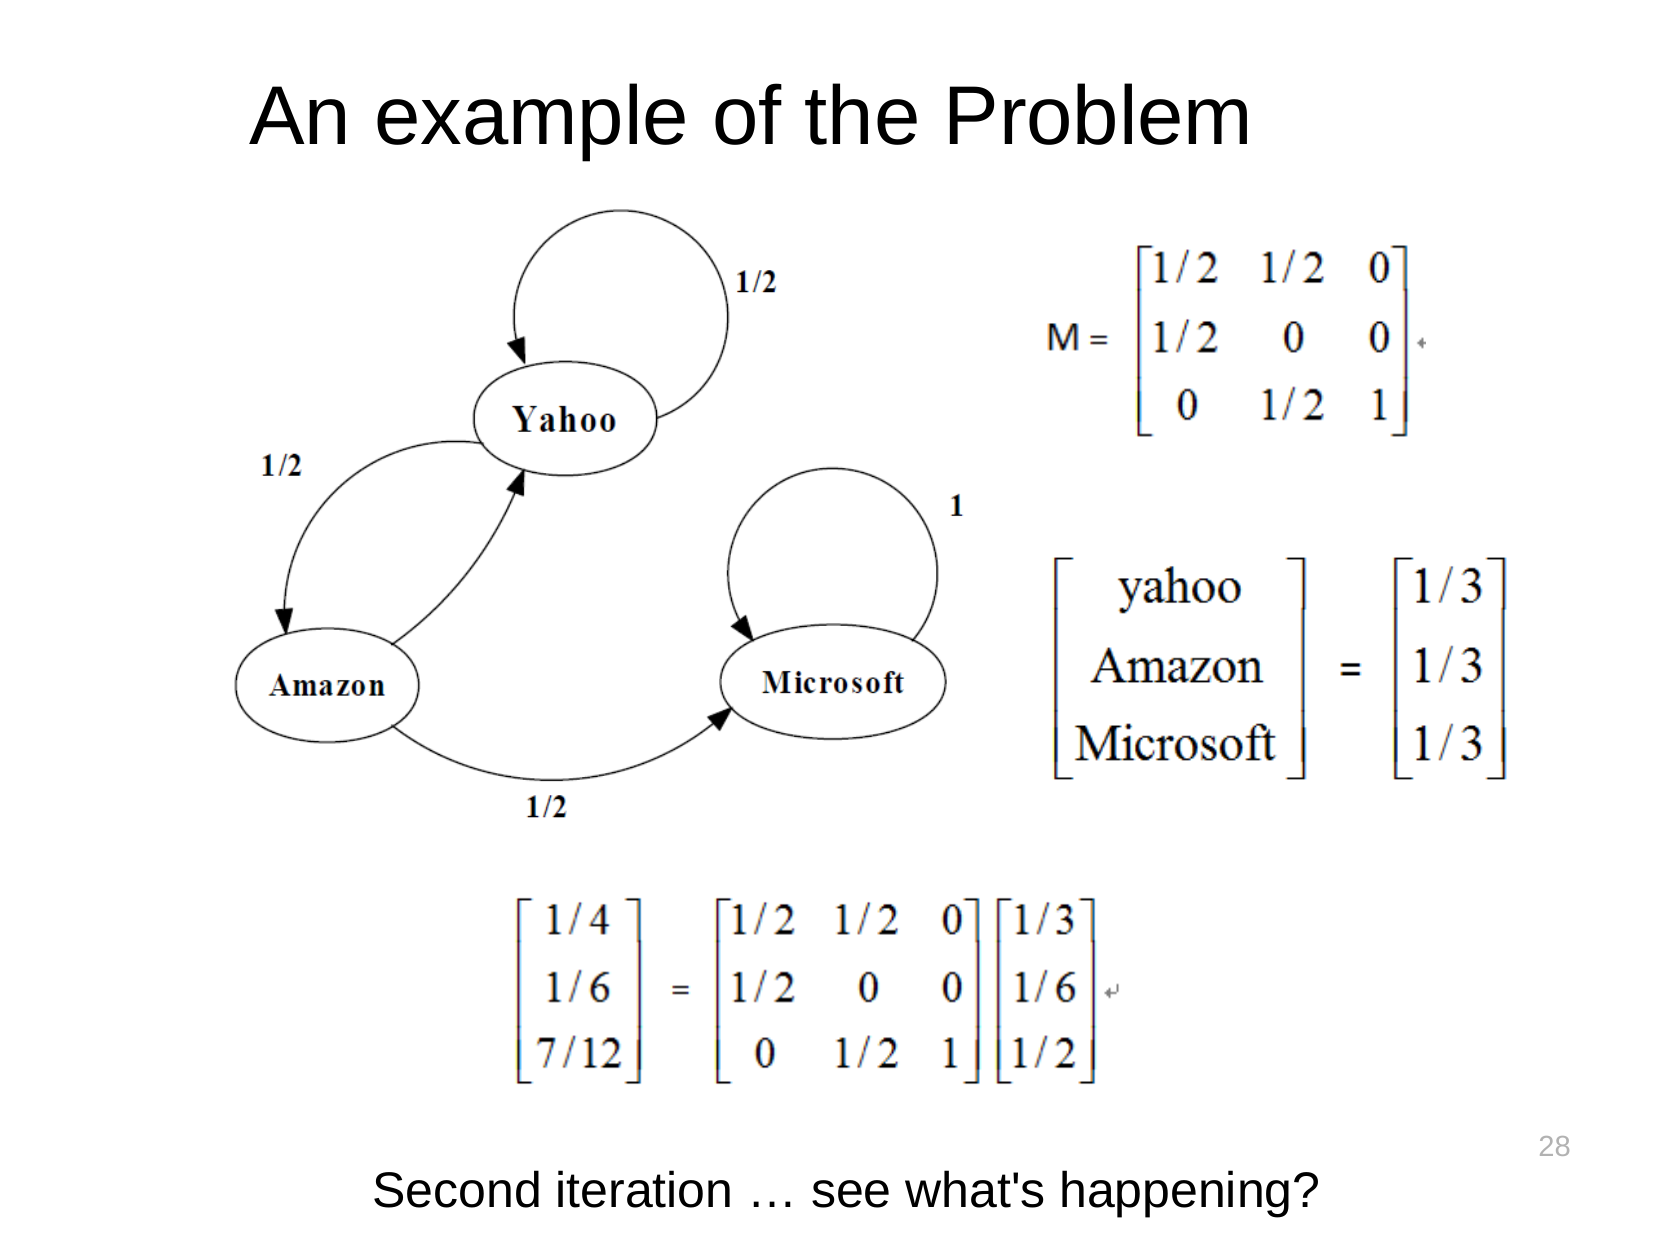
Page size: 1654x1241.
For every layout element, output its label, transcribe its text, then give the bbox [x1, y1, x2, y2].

picture [474, 867, 1127, 1102]
title An example of the Problem [199, 7, 1654, 215]
picture [227, 194, 970, 829]
picture [1040, 236, 1426, 451]
text_box Second iteration … see what's happening? [270, 1149, 1424, 1226]
picture [1034, 539, 1517, 790]
